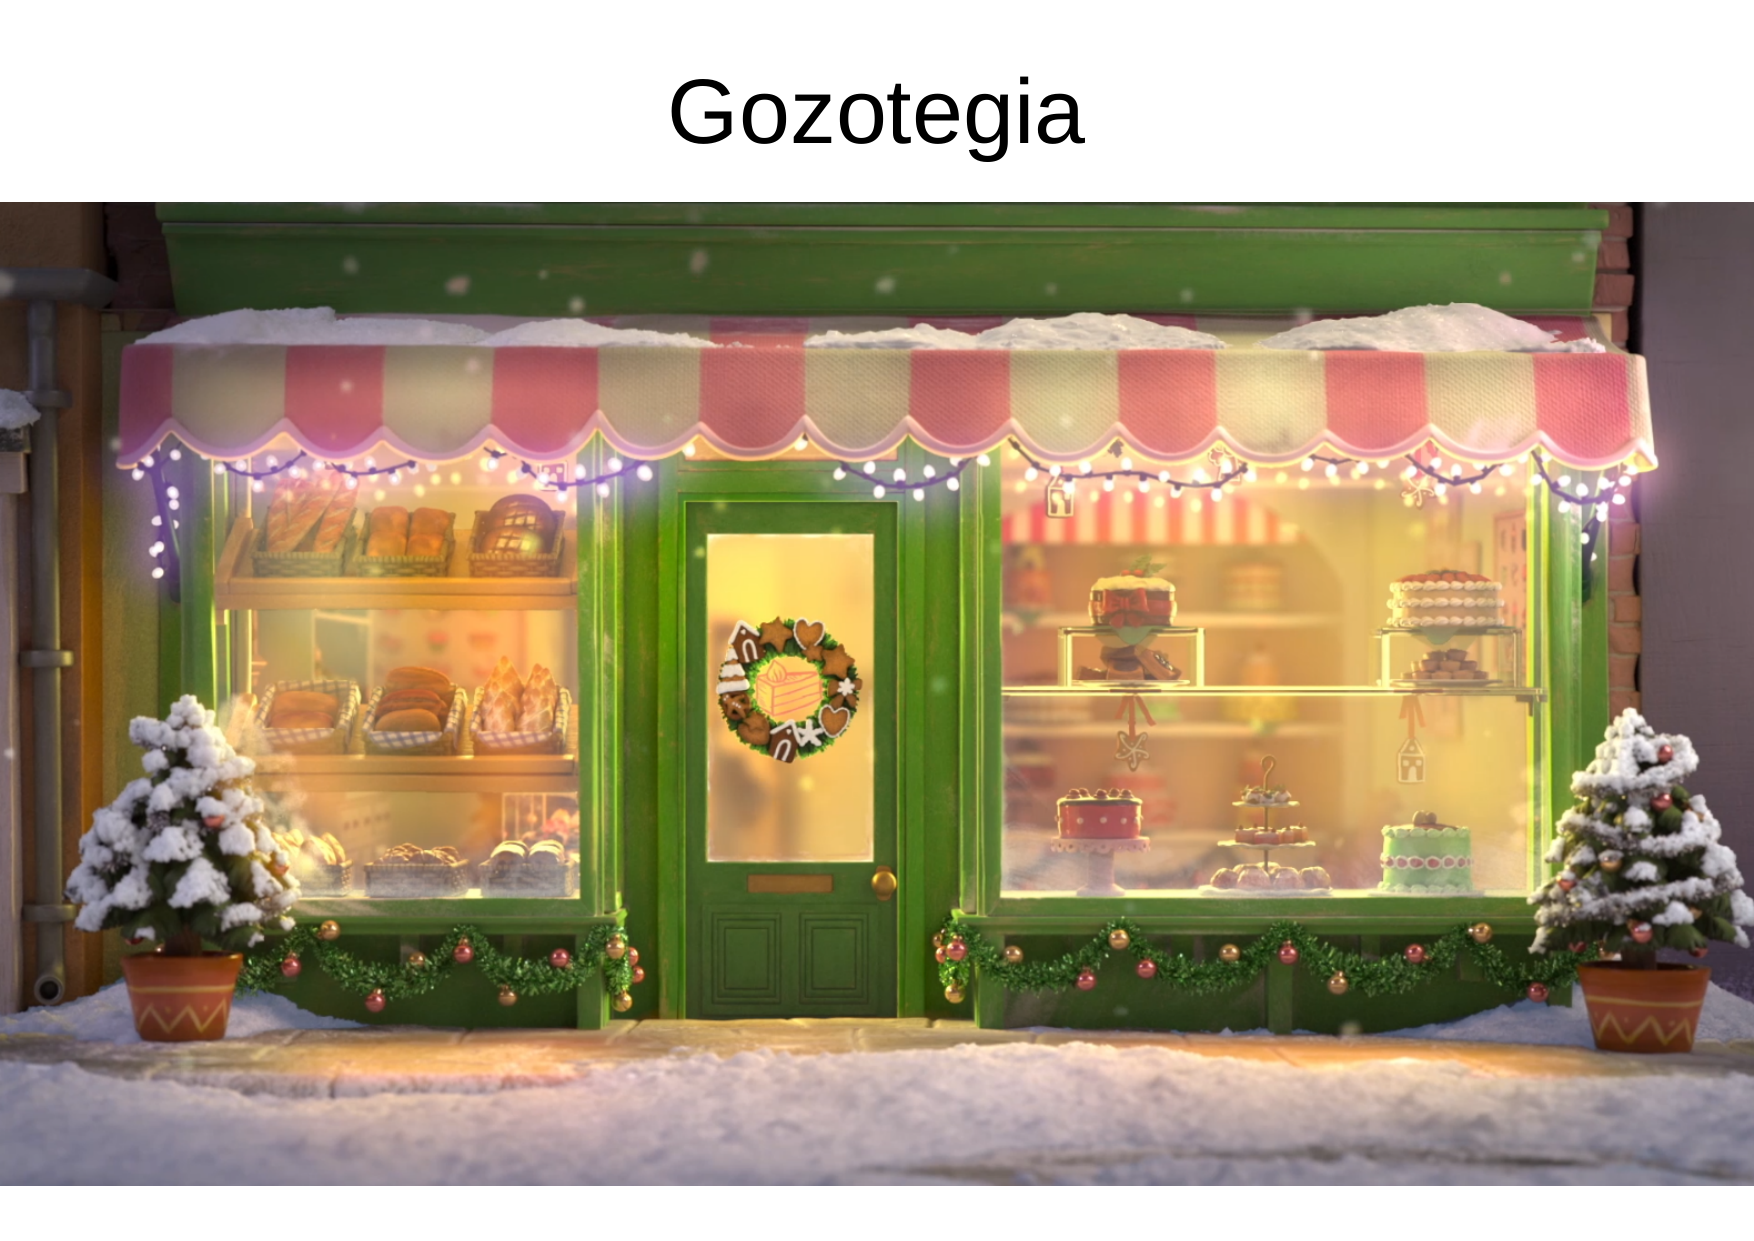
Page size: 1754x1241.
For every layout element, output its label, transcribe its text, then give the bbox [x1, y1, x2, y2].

picture [0, 202, 1754, 1186]
title Gozotegia [87, 8, 1667, 202]
